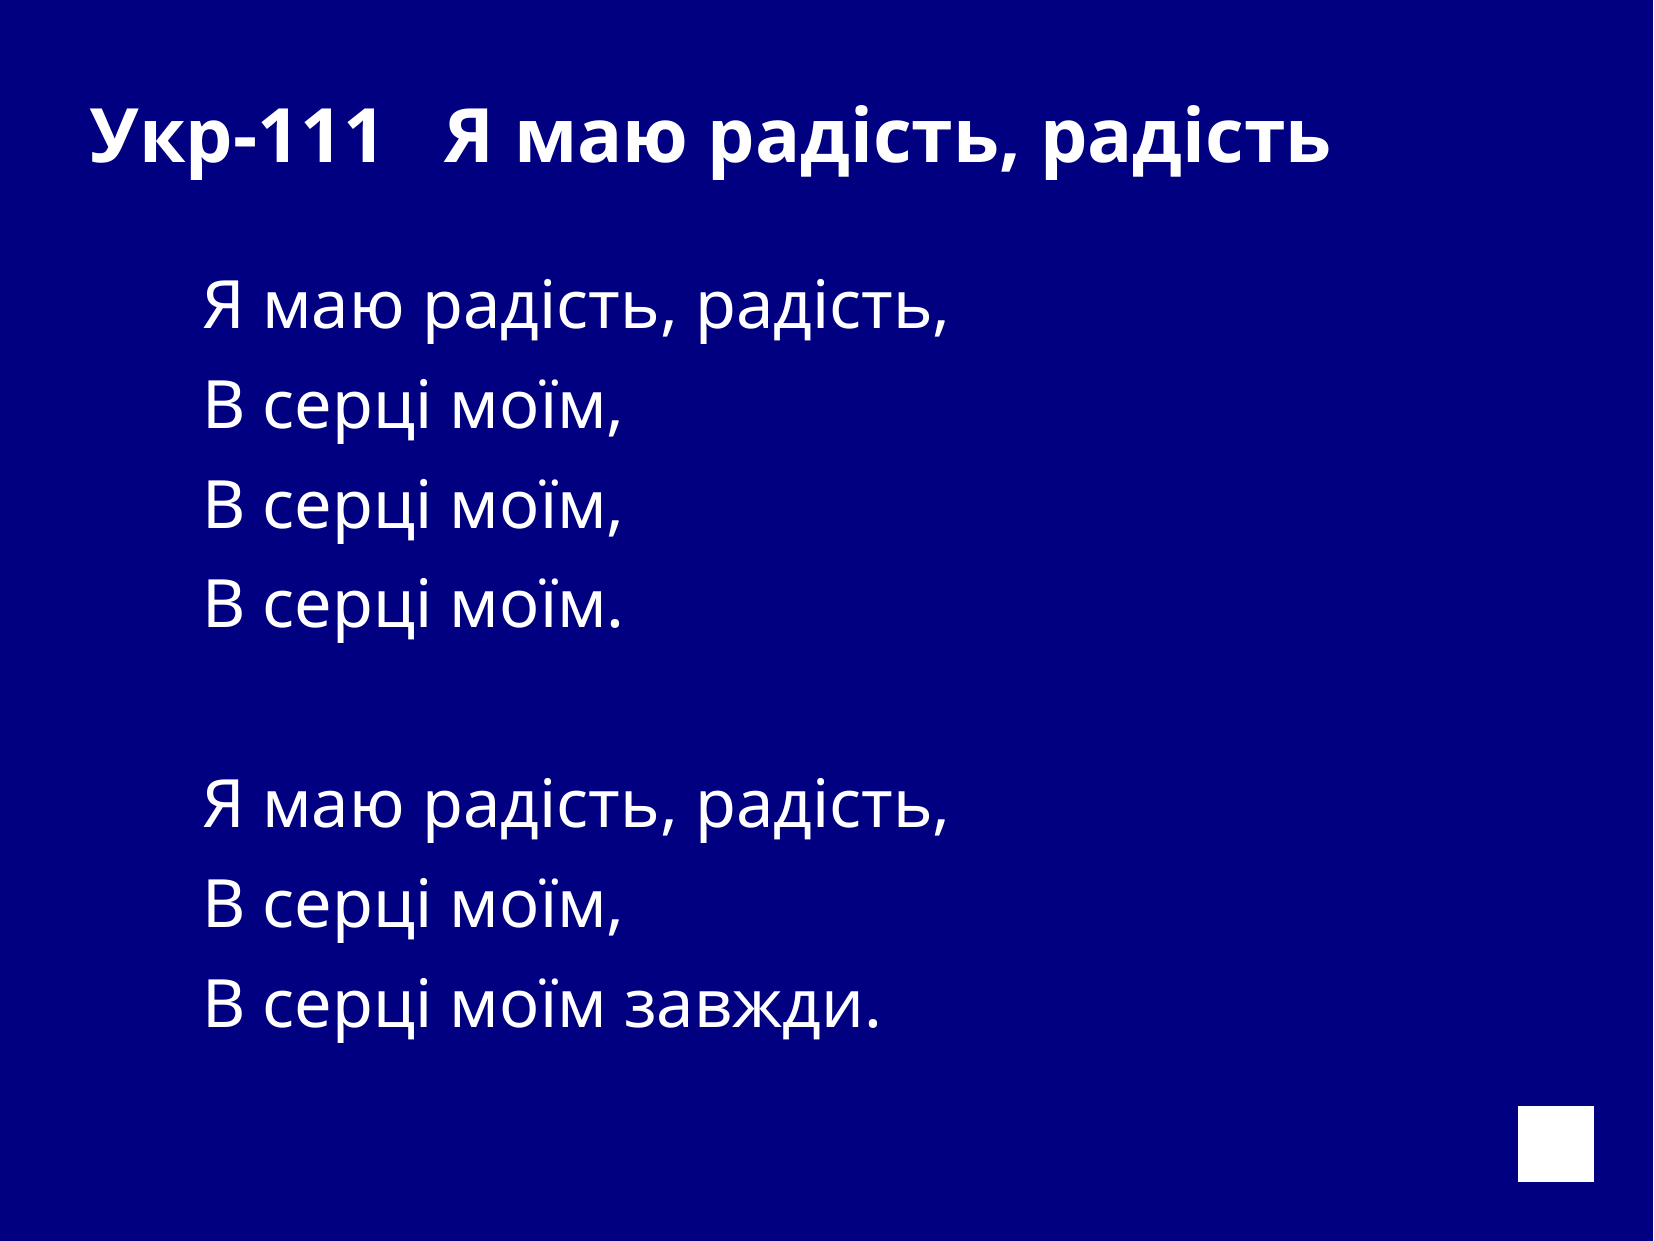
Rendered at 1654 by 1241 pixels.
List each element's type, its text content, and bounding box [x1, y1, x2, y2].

text_box Я маю радість, радість, В серці моїм, В серці моїм, В серці моїм. Я маю радість, радість, В серці моїм, В серці моїм завжди. [75, 188, 1576, 1163]
text_box Укр-111 Я маю радість, радість [75, 75, 1576, 188]
text_box [1518, 1106, 1594, 1182]
